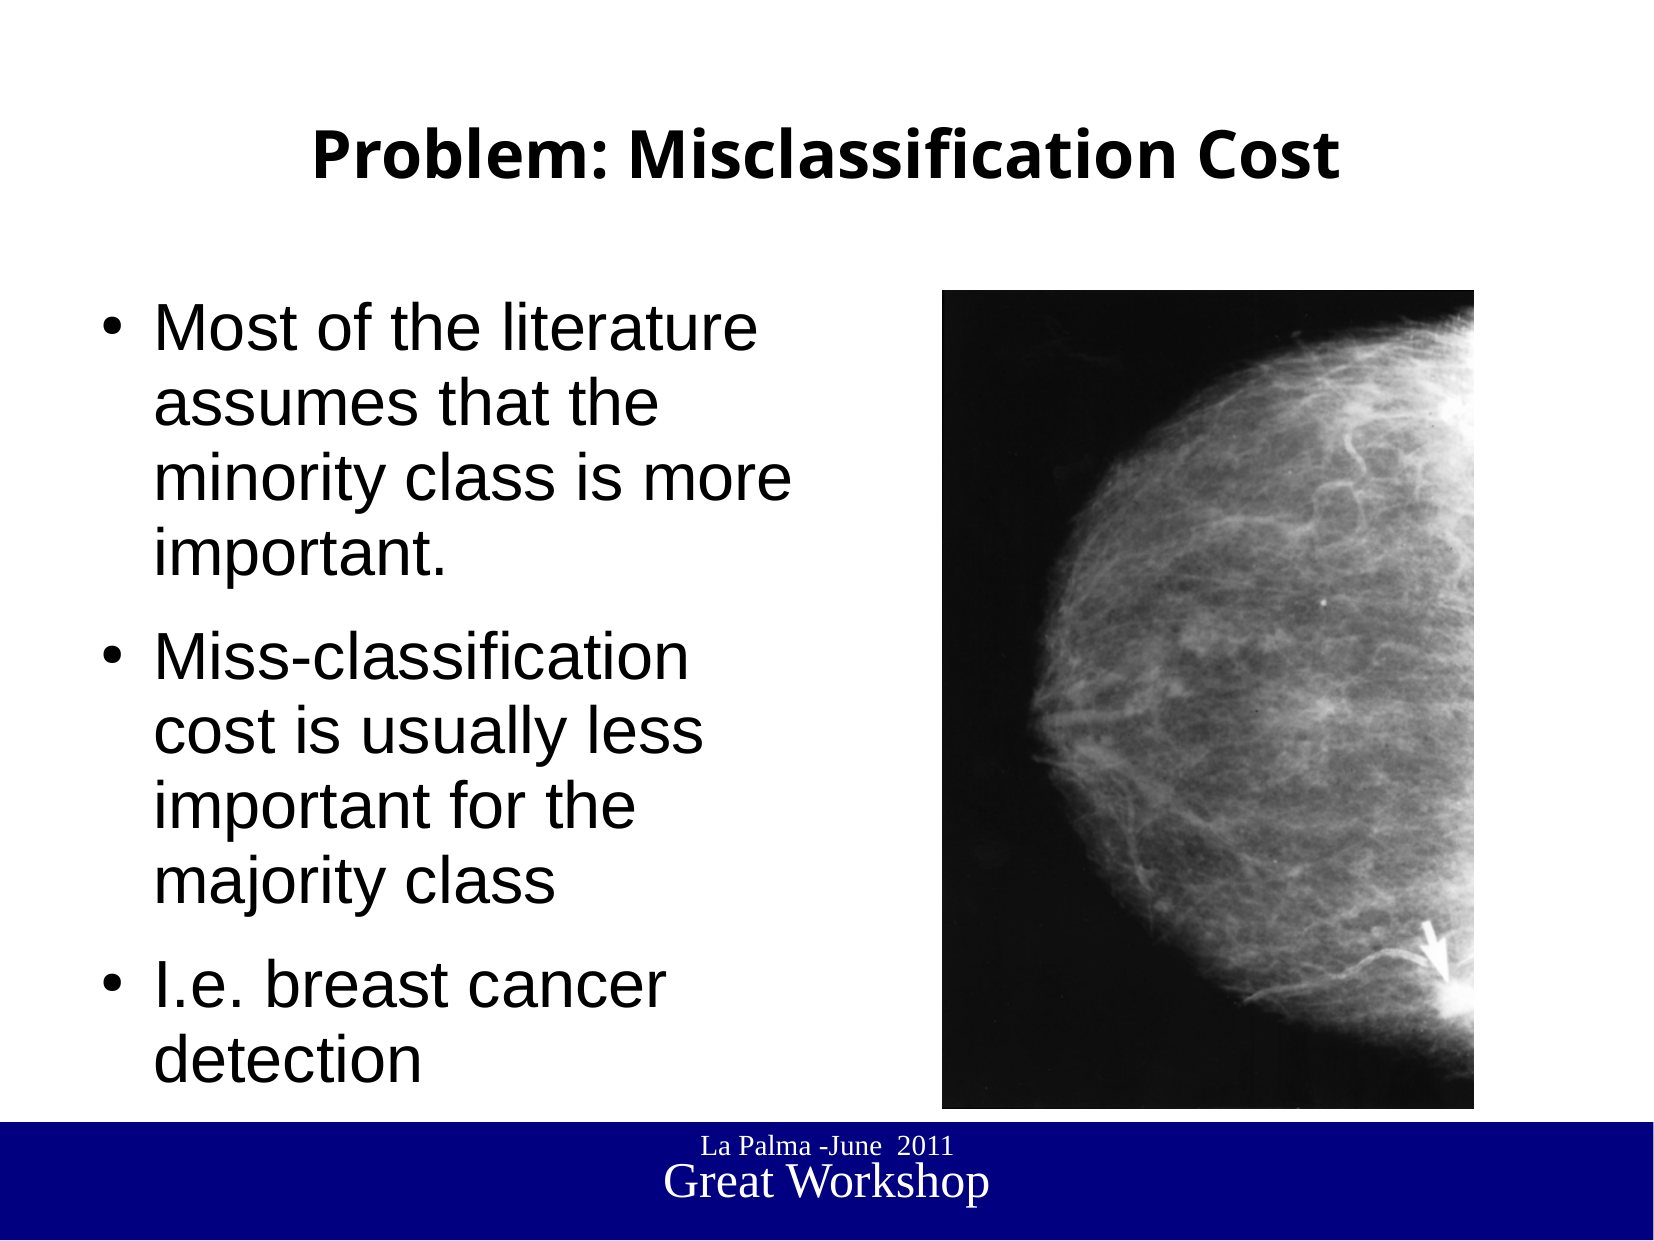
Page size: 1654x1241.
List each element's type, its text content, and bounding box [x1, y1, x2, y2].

list Most of the literature assumes that the minority class is more important. Miss-classification cost is usually less important for the majority class I.e. breast cancer detection [82, 290, 809, 1097]
title Problem: Misclassification Cost [82, 49, 1571, 257]
picture [942, 290, 1474, 1109]
